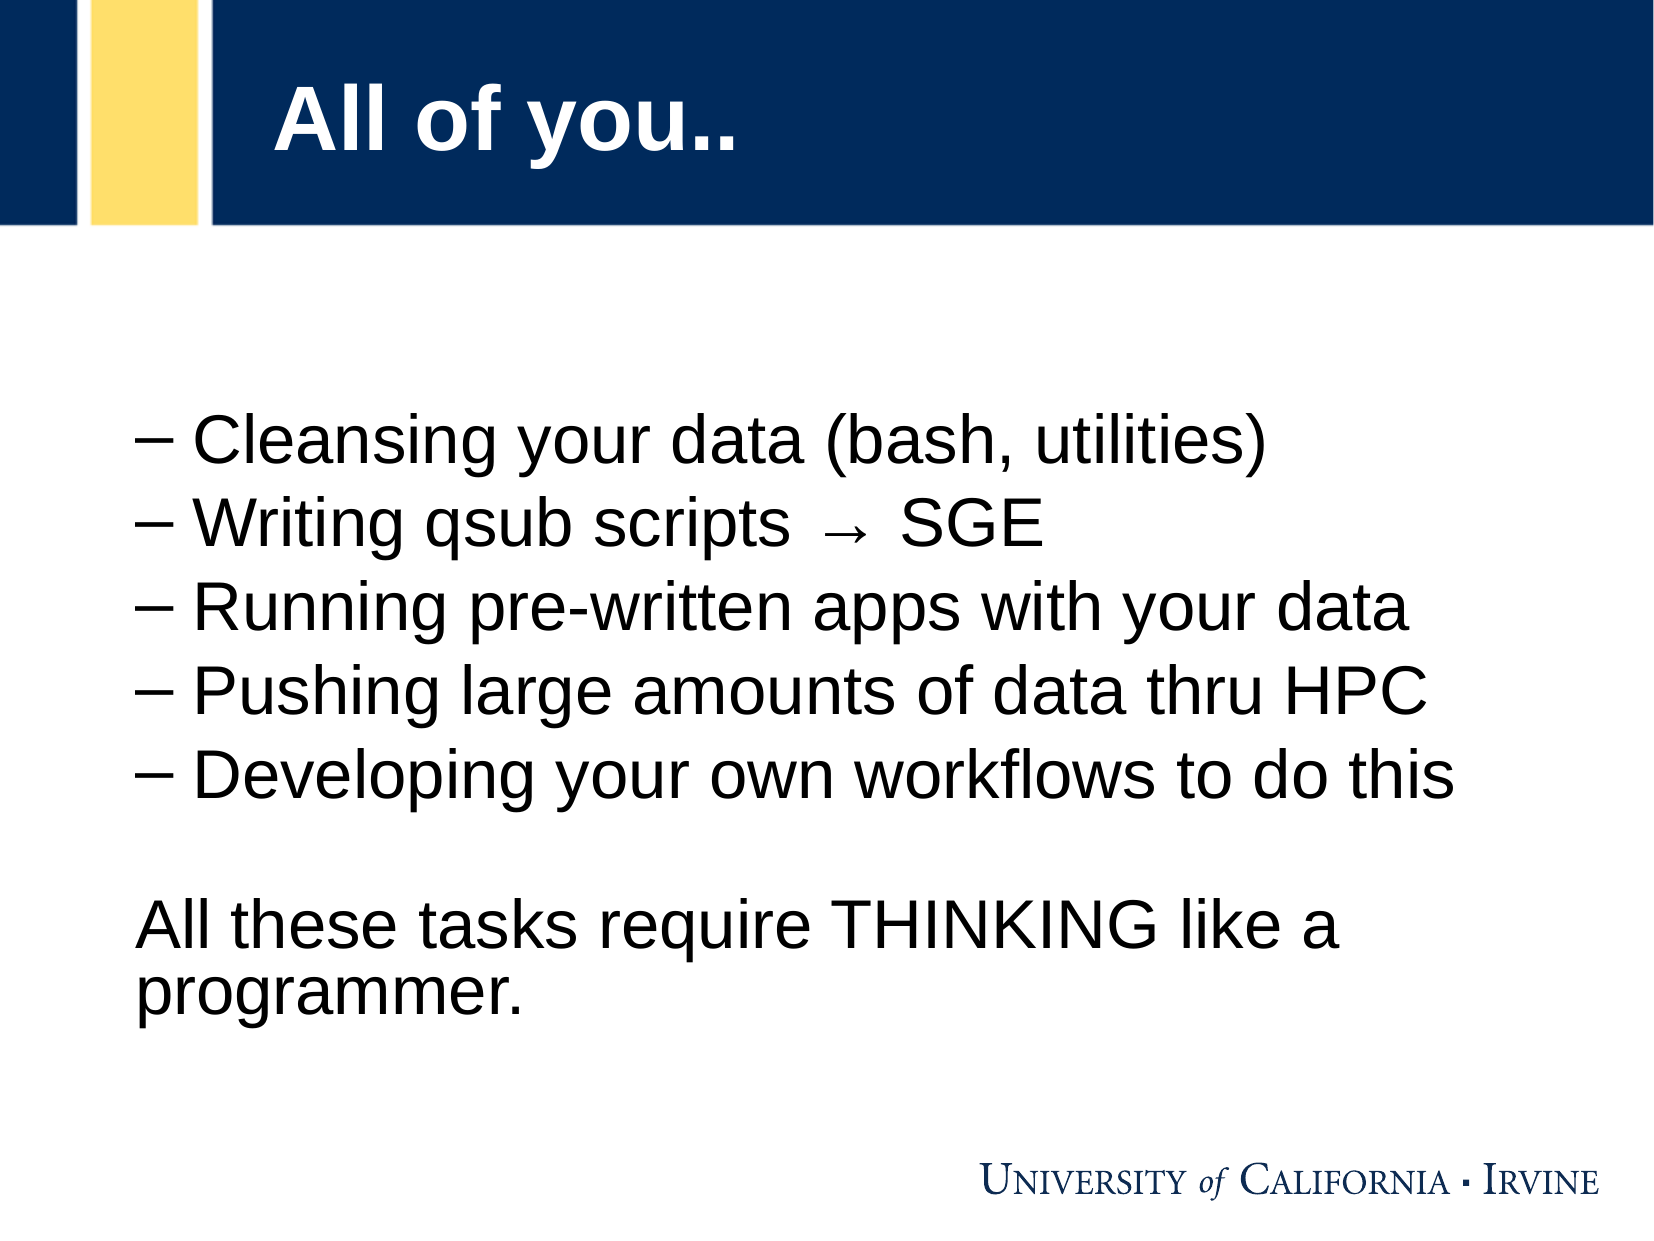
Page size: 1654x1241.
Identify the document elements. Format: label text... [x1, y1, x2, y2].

subtitle Cleansing your data (bash, utilities) Writing qsub scripts → SGE Running pre-written apps with your data Pushing large amounts of data thru HPC Developing your own workflows to do this All these tasks require THINKING like a programmer. [45, 285, 1619, 1069]
picture [0, 0, 1654, 1241]
title All of you.. [257, 0, 1654, 228]
